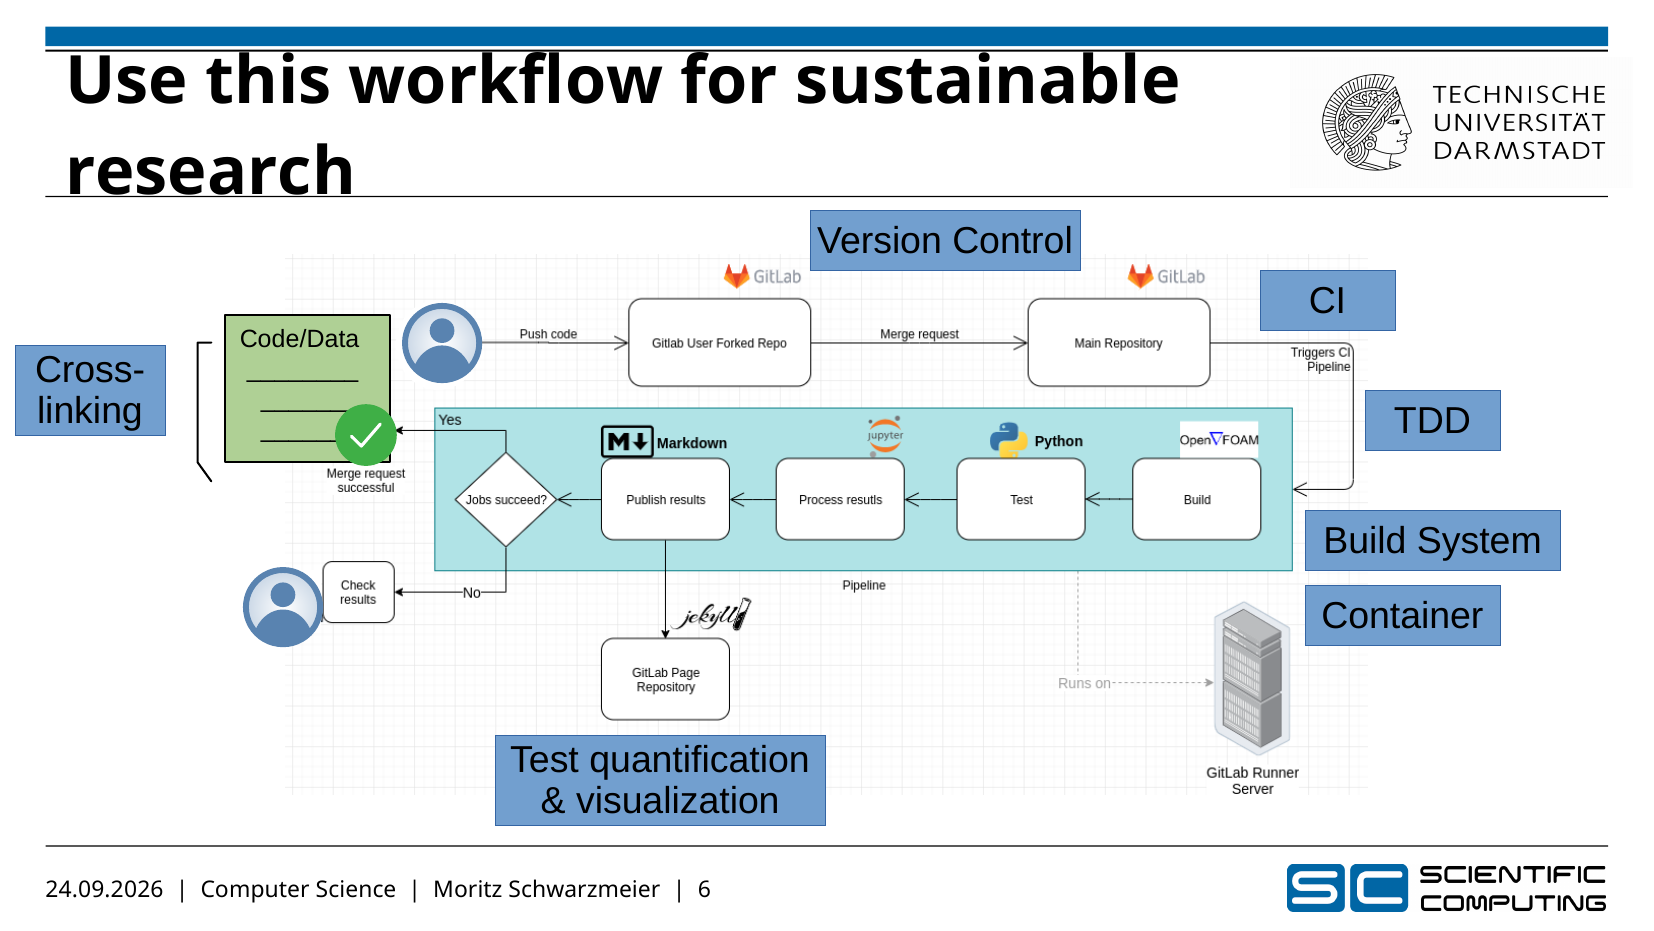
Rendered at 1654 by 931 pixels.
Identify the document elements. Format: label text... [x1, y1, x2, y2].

picture [1309, 57, 1633, 188]
text_box Test quantification & visualization [495, 735, 826, 826]
text_box [316, 623, 321, 631]
text_box [395, 300, 475, 391]
picture [1287, 864, 1606, 912]
text_box [301, 570, 321, 591]
text_box Container [1305, 585, 1501, 646]
text_box [335, 405, 396, 466]
text_box Code/Data ________ _______ _______ [225, 315, 390, 462]
text_box [249, 574, 317, 641]
title Use this workflow for sustainable research [64, 25, 1309, 221]
text_box Cross- linking [15, 345, 166, 436]
text_box Version Control [810, 210, 1081, 271]
text_box Build System [1305, 510, 1561, 571]
text_box [409, 309, 476, 377]
text_box TDD [1365, 390, 1501, 451]
picture [285, 254, 1368, 796]
text_box CI [1260, 270, 1396, 331]
